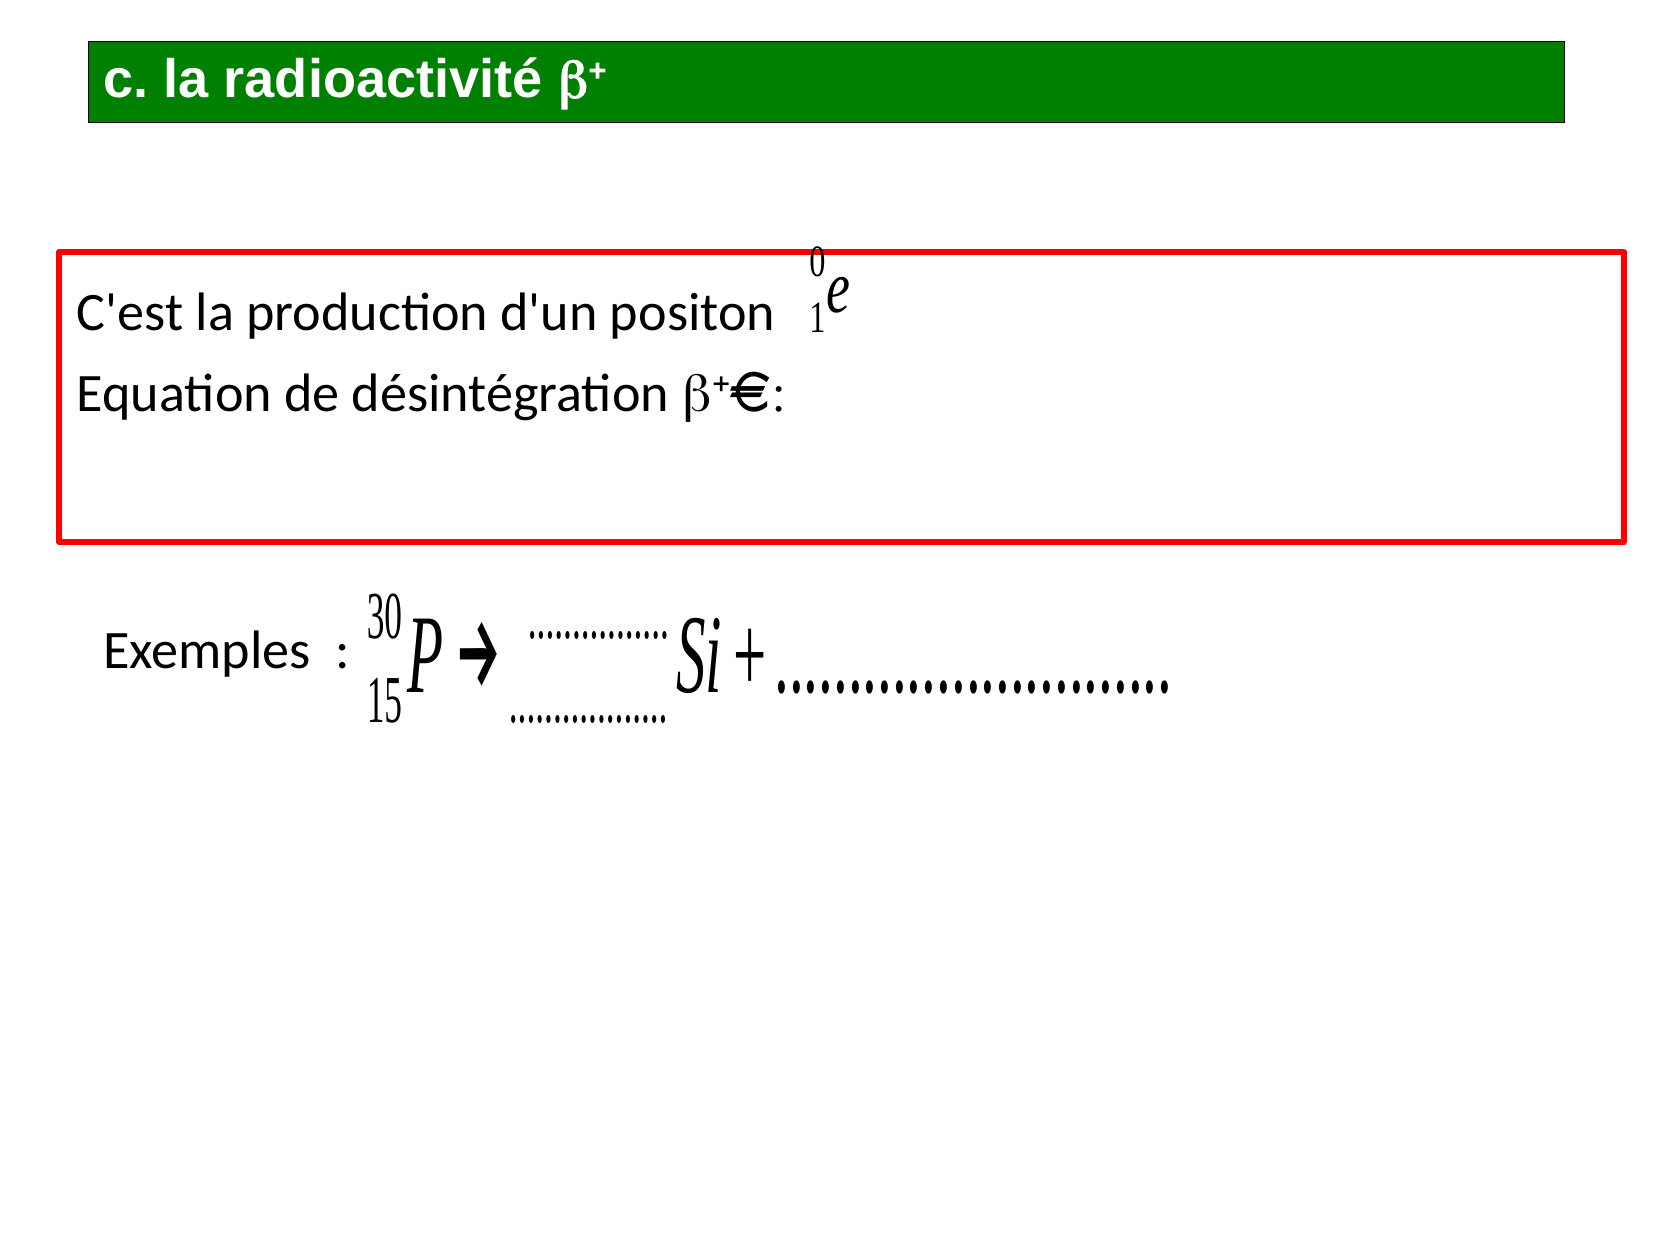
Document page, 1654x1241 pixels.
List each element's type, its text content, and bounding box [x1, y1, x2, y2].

chart [354, 578, 1182, 739]
text_box C'est la production d'un positon Equation de désintégration b+ : [59, 252, 1625, 543]
text_box Exemples : [88, 620, 354, 702]
text_box c. la radioactivité b+ [88, 41, 1565, 123]
chart [797, 236, 863, 343]
